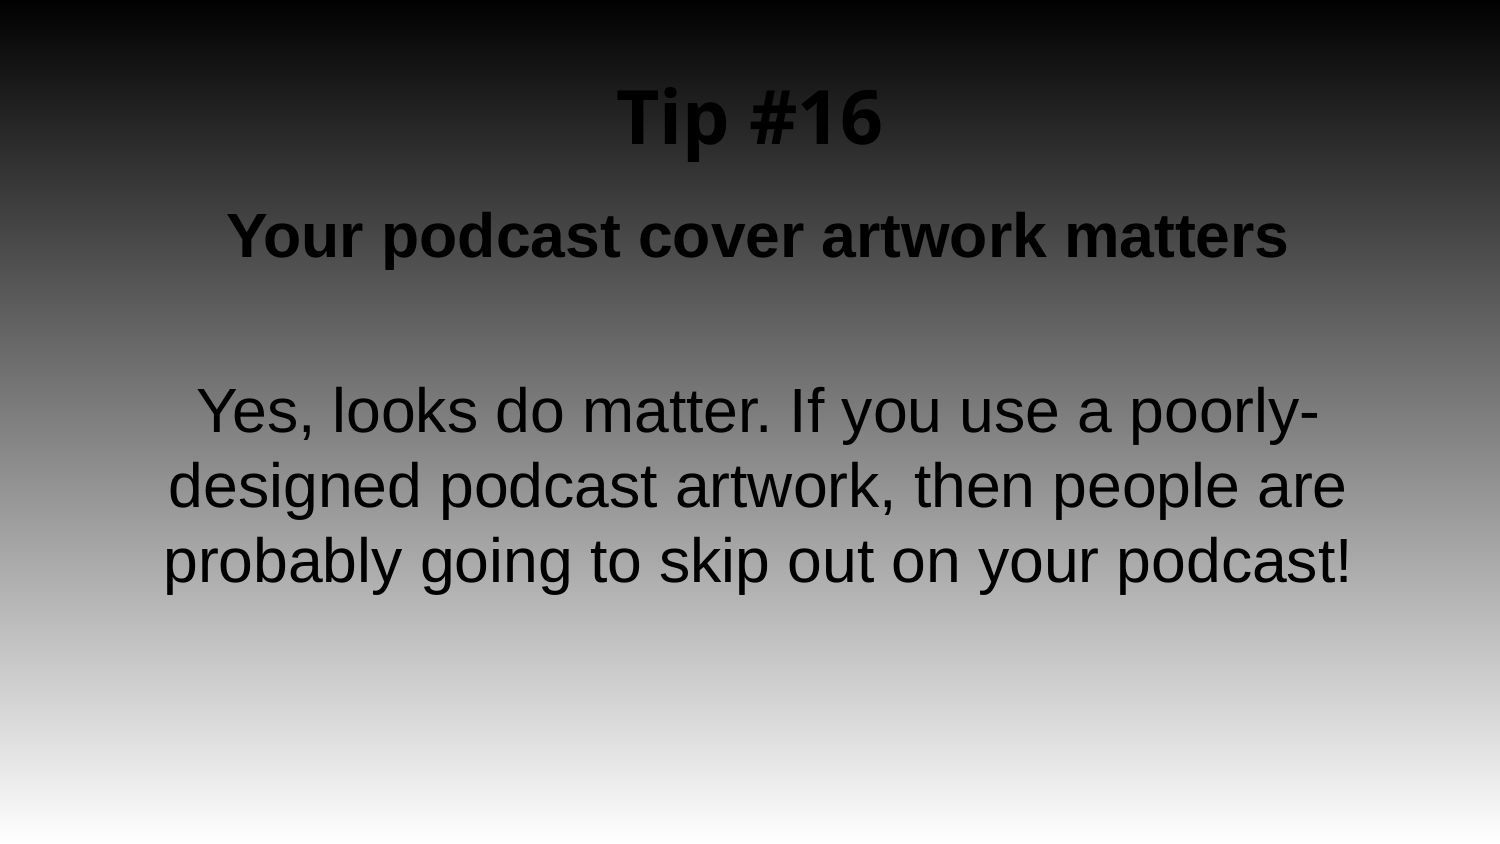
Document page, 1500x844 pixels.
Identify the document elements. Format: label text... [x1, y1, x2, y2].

title Tip #16 [75, 33, 1425, 175]
list Your podcast cover artwork matters Yes, looks do matter. If you use a poorly-designed podcast artwork, then people are probably going to skip out on your podcast! [83, 92, 1434, 769]
